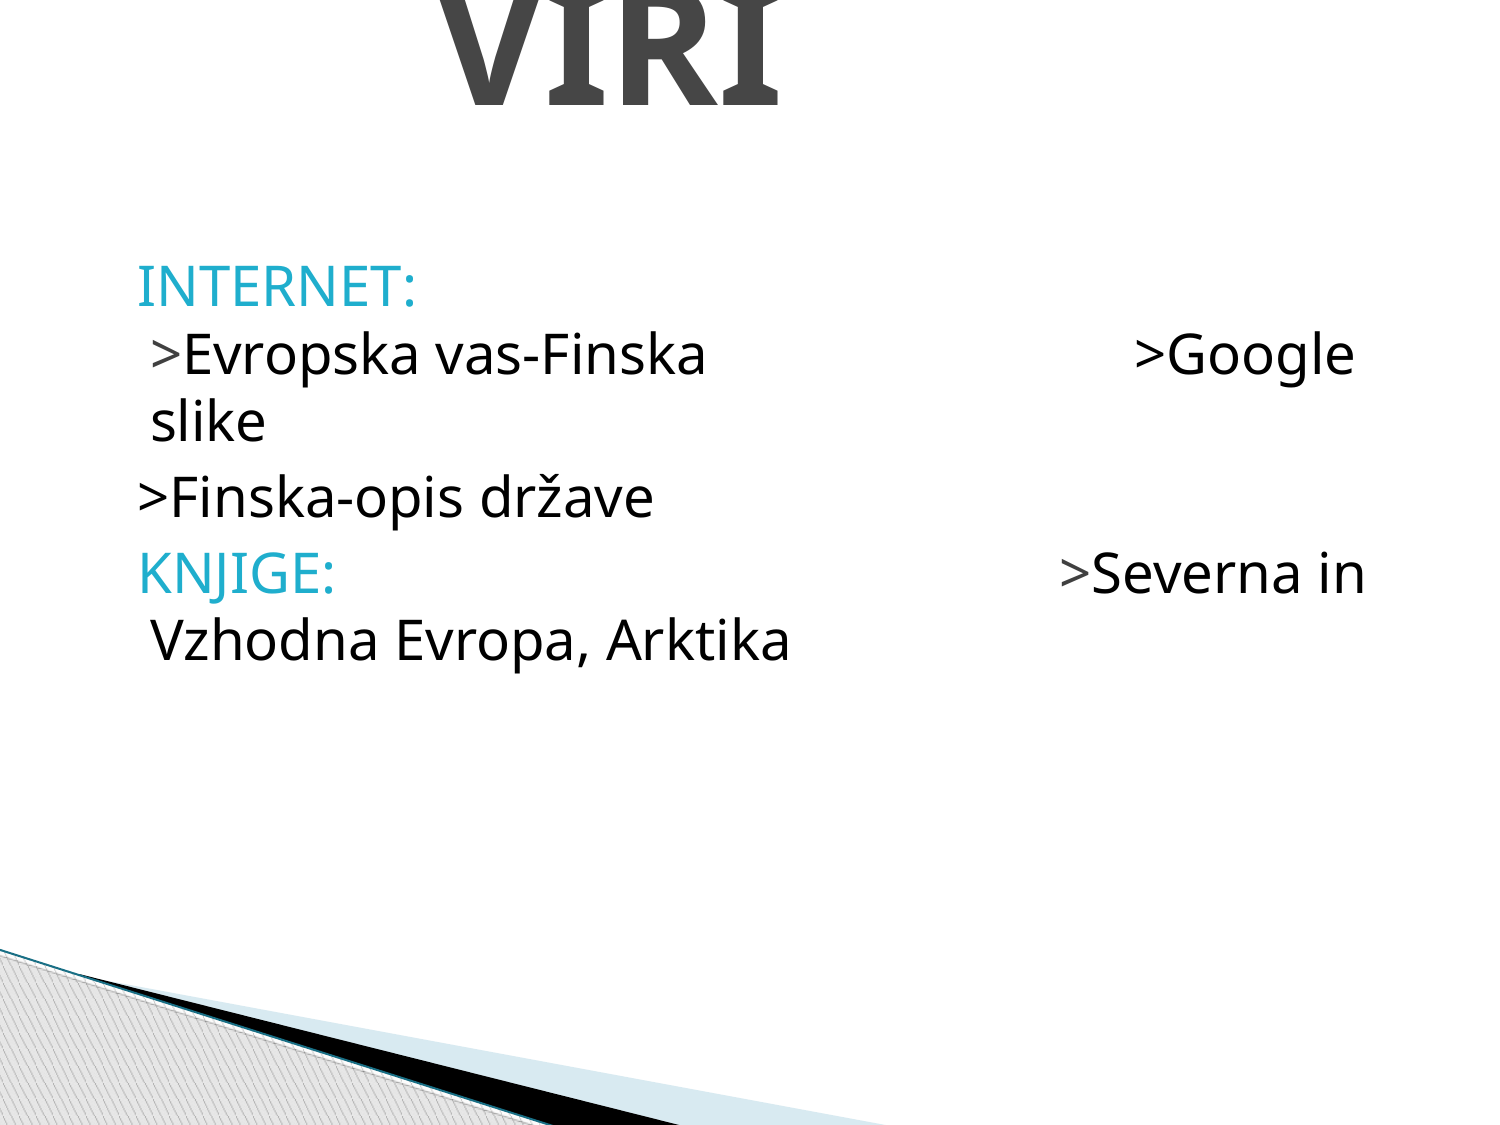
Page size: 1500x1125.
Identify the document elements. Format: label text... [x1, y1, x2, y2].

title VIRI [75, 45, 1425, 233]
list INTERNET: >Evropska vas-Finska >Google slike >Finska-opis države KNJIGE: >Severna in Vzhodna Evropa, Arktika [75, 242, 1425, 986]
